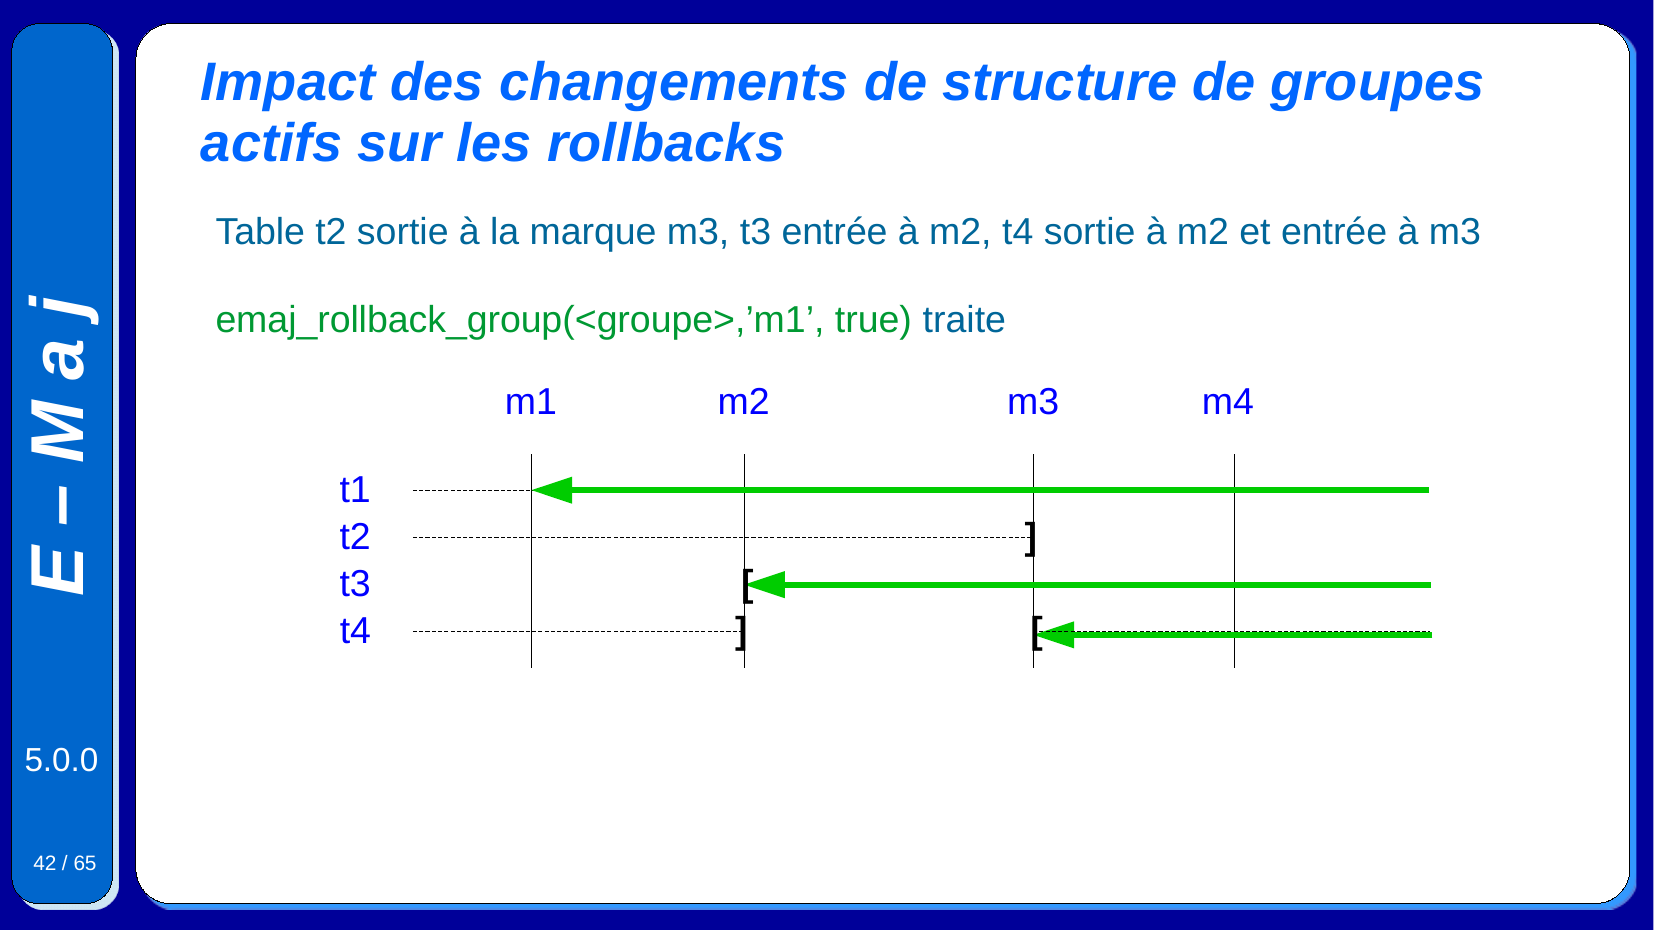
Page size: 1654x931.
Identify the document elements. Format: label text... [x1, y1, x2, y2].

text_box m3 [992, 373, 1074, 430]
text_box ] [720, 602, 763, 660]
text_box m2 [702, 373, 785, 430]
text_box m1 [490, 373, 572, 430]
text_box m4 [1187, 373, 1269, 430]
text_box [ [1015, 602, 1058, 660]
text_box t2 [324, 507, 386, 555]
title Impact des changements de structure de groupes actifs sur les rollbacks [200, 34, 1575, 191]
text_box t3 [324, 555, 386, 602]
text_box t4 [324, 602, 386, 660]
text_box t1 [324, 460, 386, 507]
text_box ] [1009, 507, 1053, 565]
text_box [ [726, 555, 769, 612]
text_box emaj_rollback_group(<groupe>,’m1’, true) traite [200, 291, 1094, 349]
text_box Table t2 sortie à la marque m3, t3 entrée à m2, t4 sortie à m2 et entrée à m3 [200, 203, 1508, 260]
